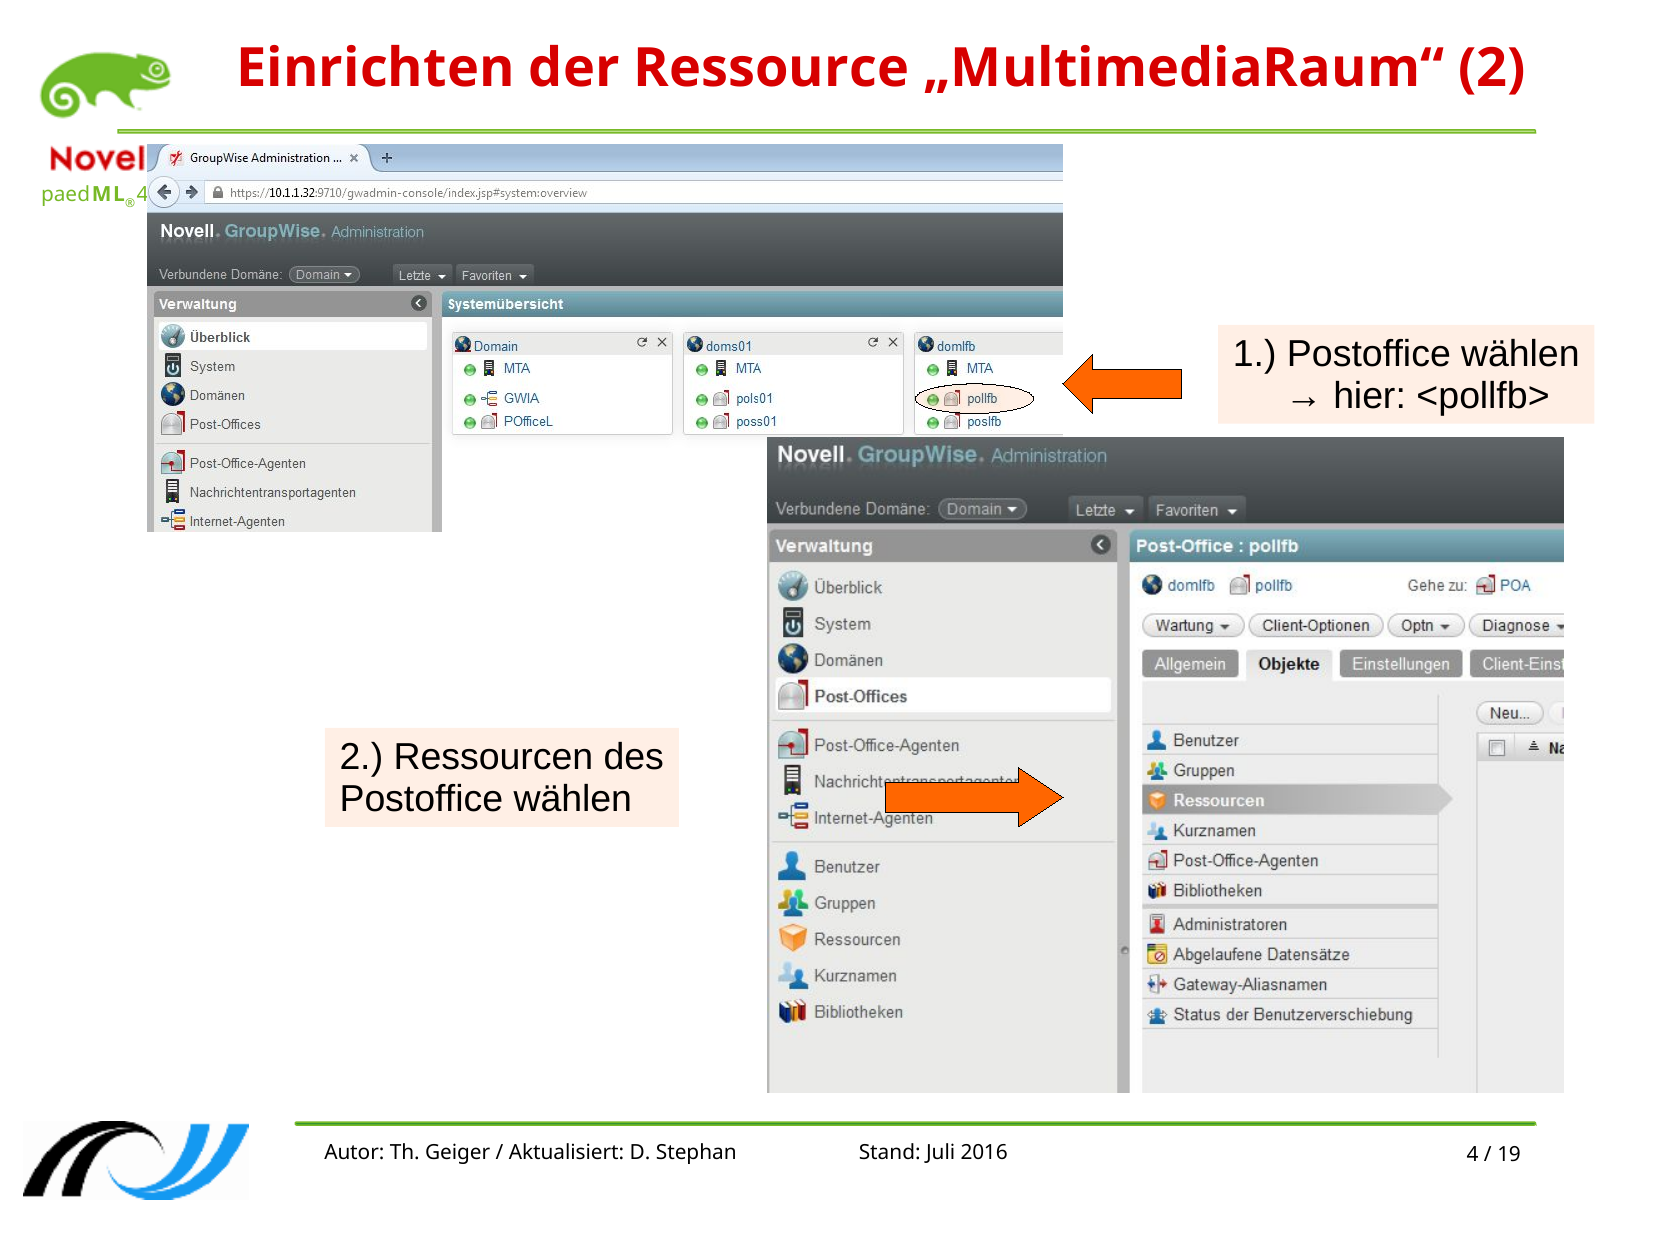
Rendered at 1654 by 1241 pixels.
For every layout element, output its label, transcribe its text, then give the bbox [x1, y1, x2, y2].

title Einrichten der Ressource „MultimediaRaum“ (2) [236, 0, 1565, 132]
picture [23, 1121, 249, 1200]
text_box 2.) Ressourcen des Postoffice wählen [324, 727, 679, 827]
text_box [885, 767, 1064, 827]
picture [26, 35, 1564, 1093]
text_box [915, 383, 1034, 414]
text_box 1.) Postoffice wählen → hier: <pollfb> [1218, 324, 1595, 424]
text_box [1062, 354, 1182, 414]
